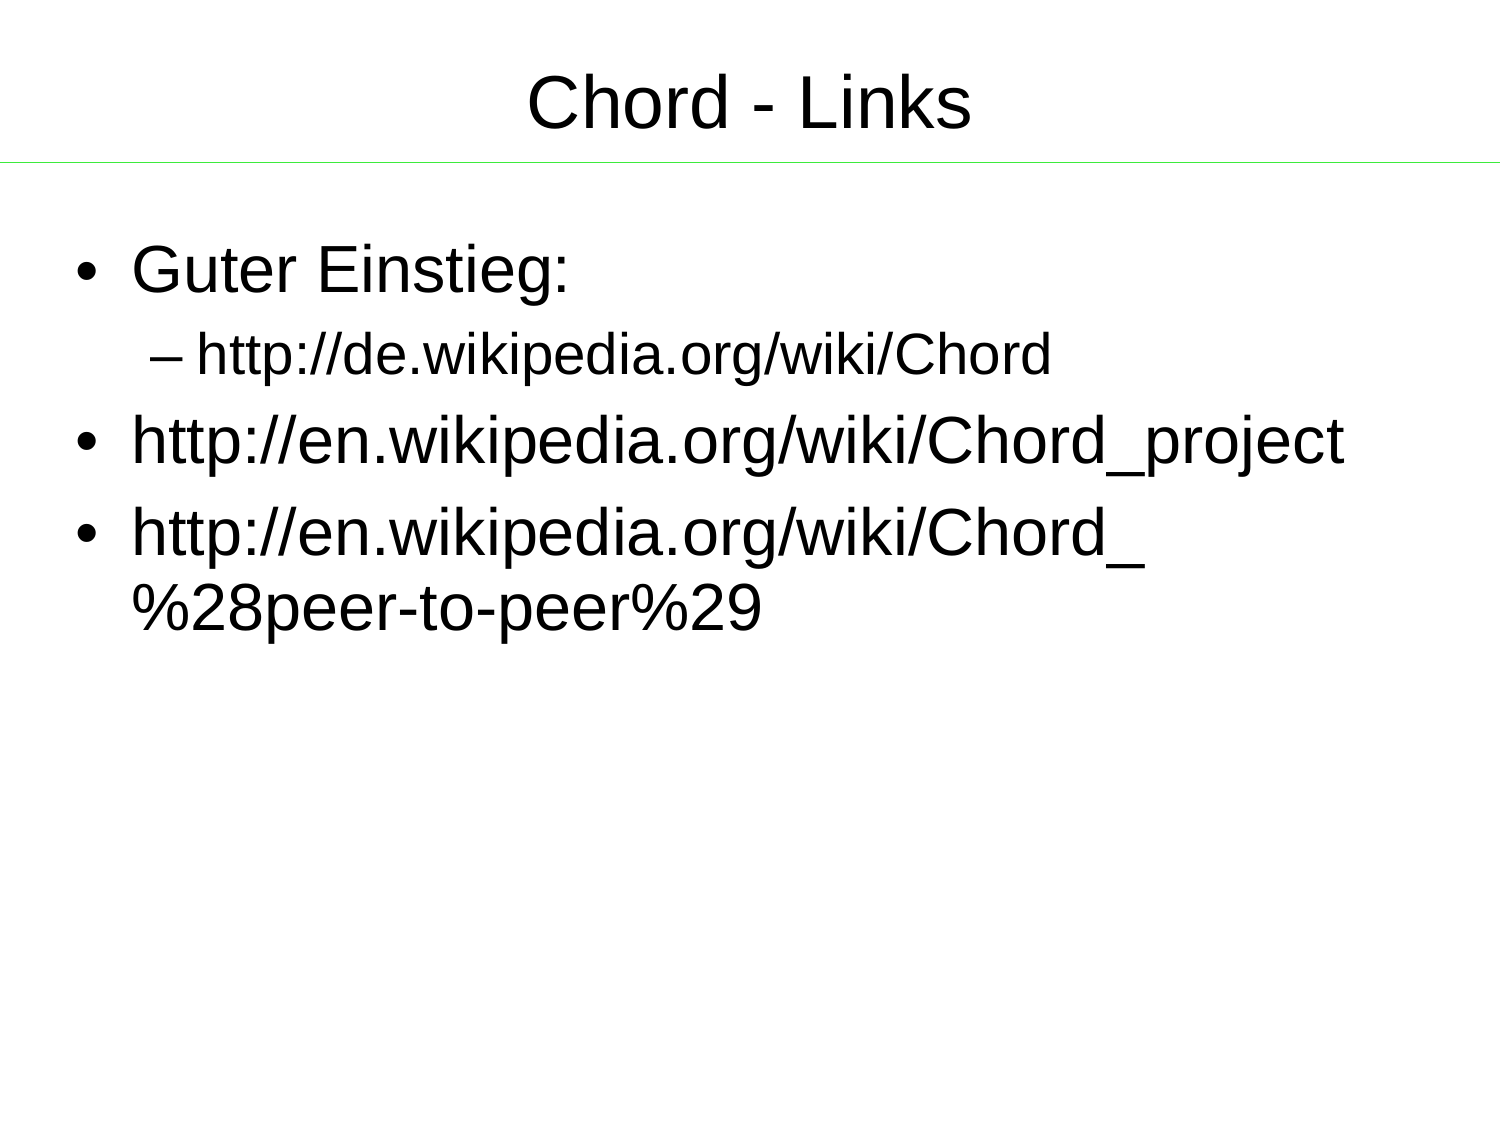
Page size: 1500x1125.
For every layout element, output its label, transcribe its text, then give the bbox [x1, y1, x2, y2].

title Chord - Links [75, 57, 1426, 148]
list Guter Einstieg: http://de.wikipedia.org/wiki/Chord http://en.wikipedia.org/wiki/Chord_project http://en.wikipedia.org/wiki/Chord_%28peer-to-peer%29 [75, 232, 1426, 986]
